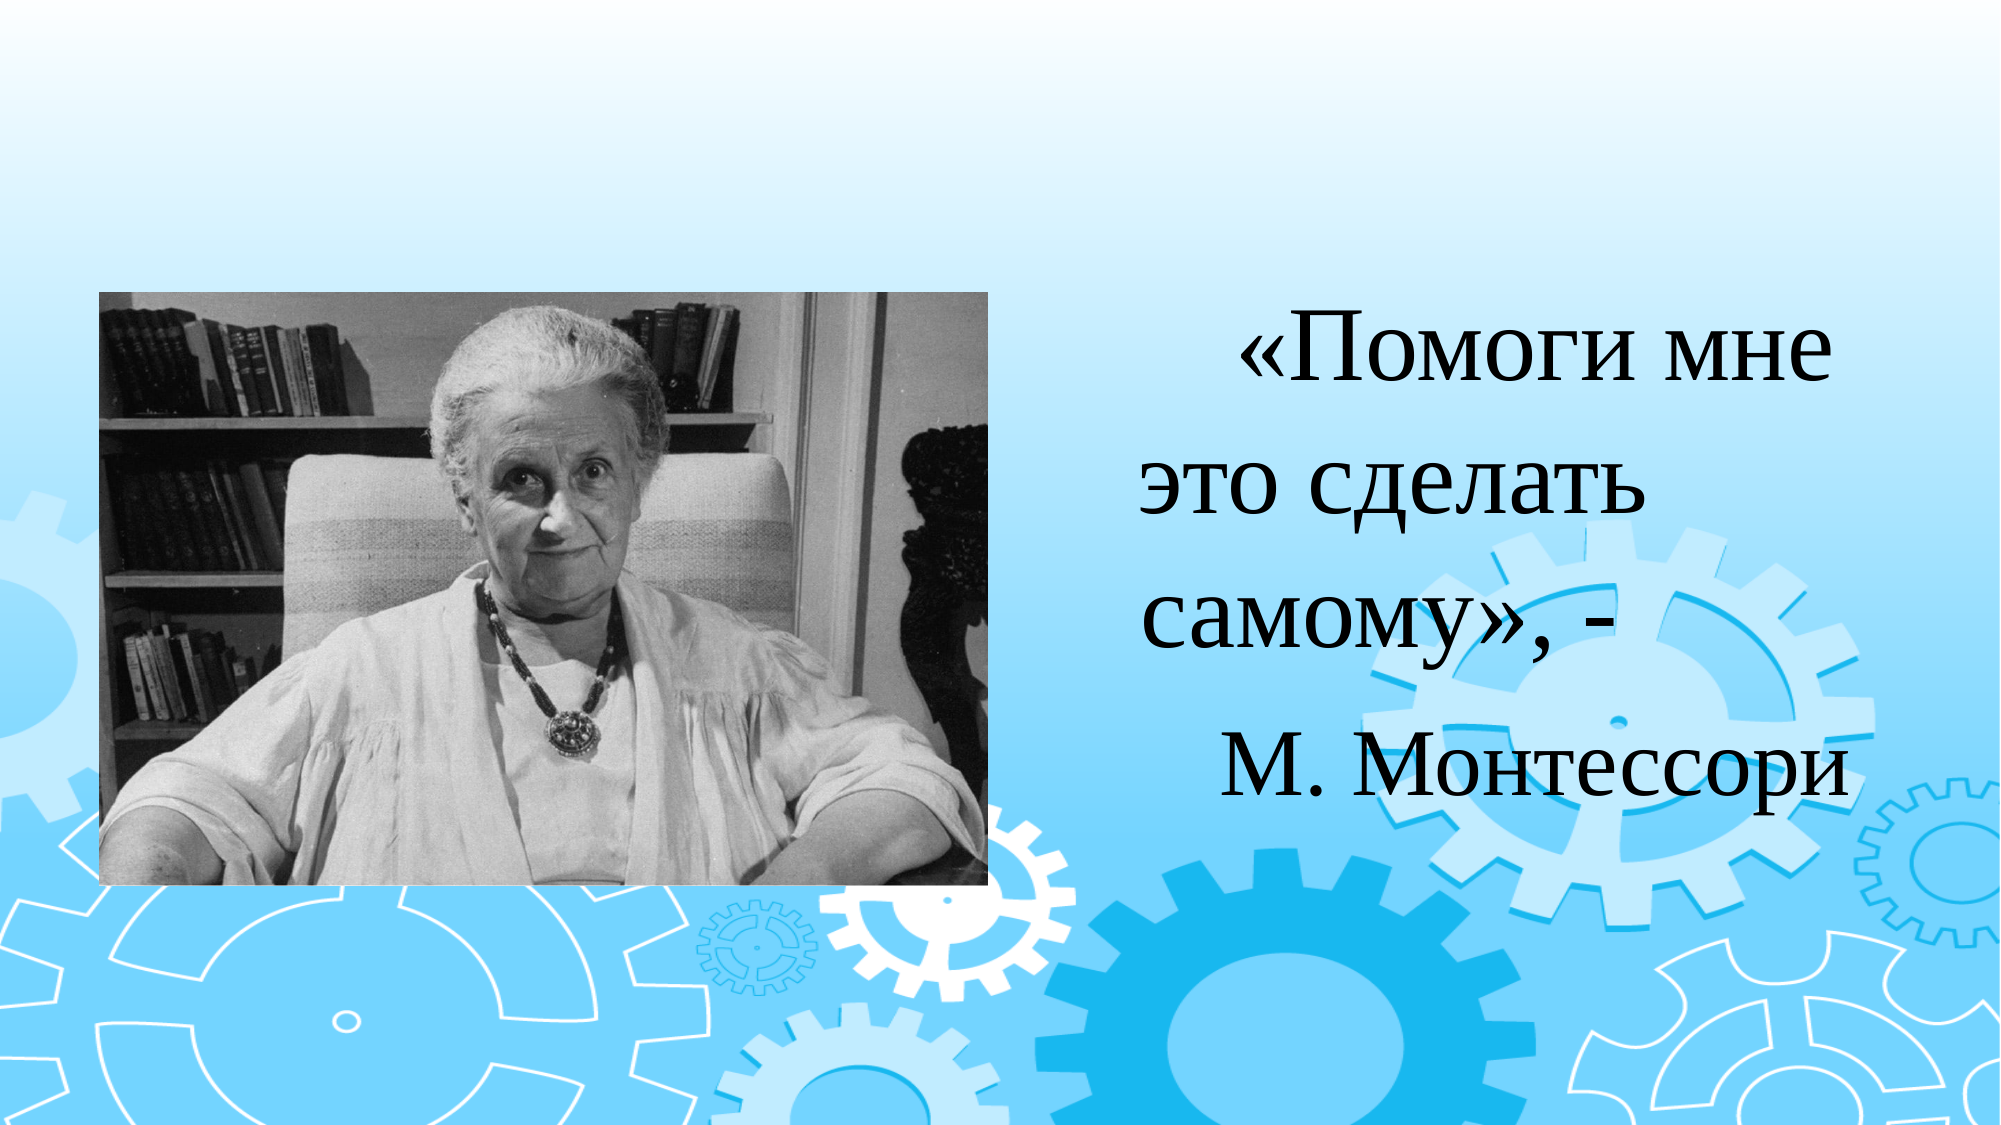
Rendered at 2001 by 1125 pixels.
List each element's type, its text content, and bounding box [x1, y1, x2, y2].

list «Помоги мне это сделать самому», - М. Монтессори [1012, 263, 1900, 916]
picture [99, 292, 988, 886]
